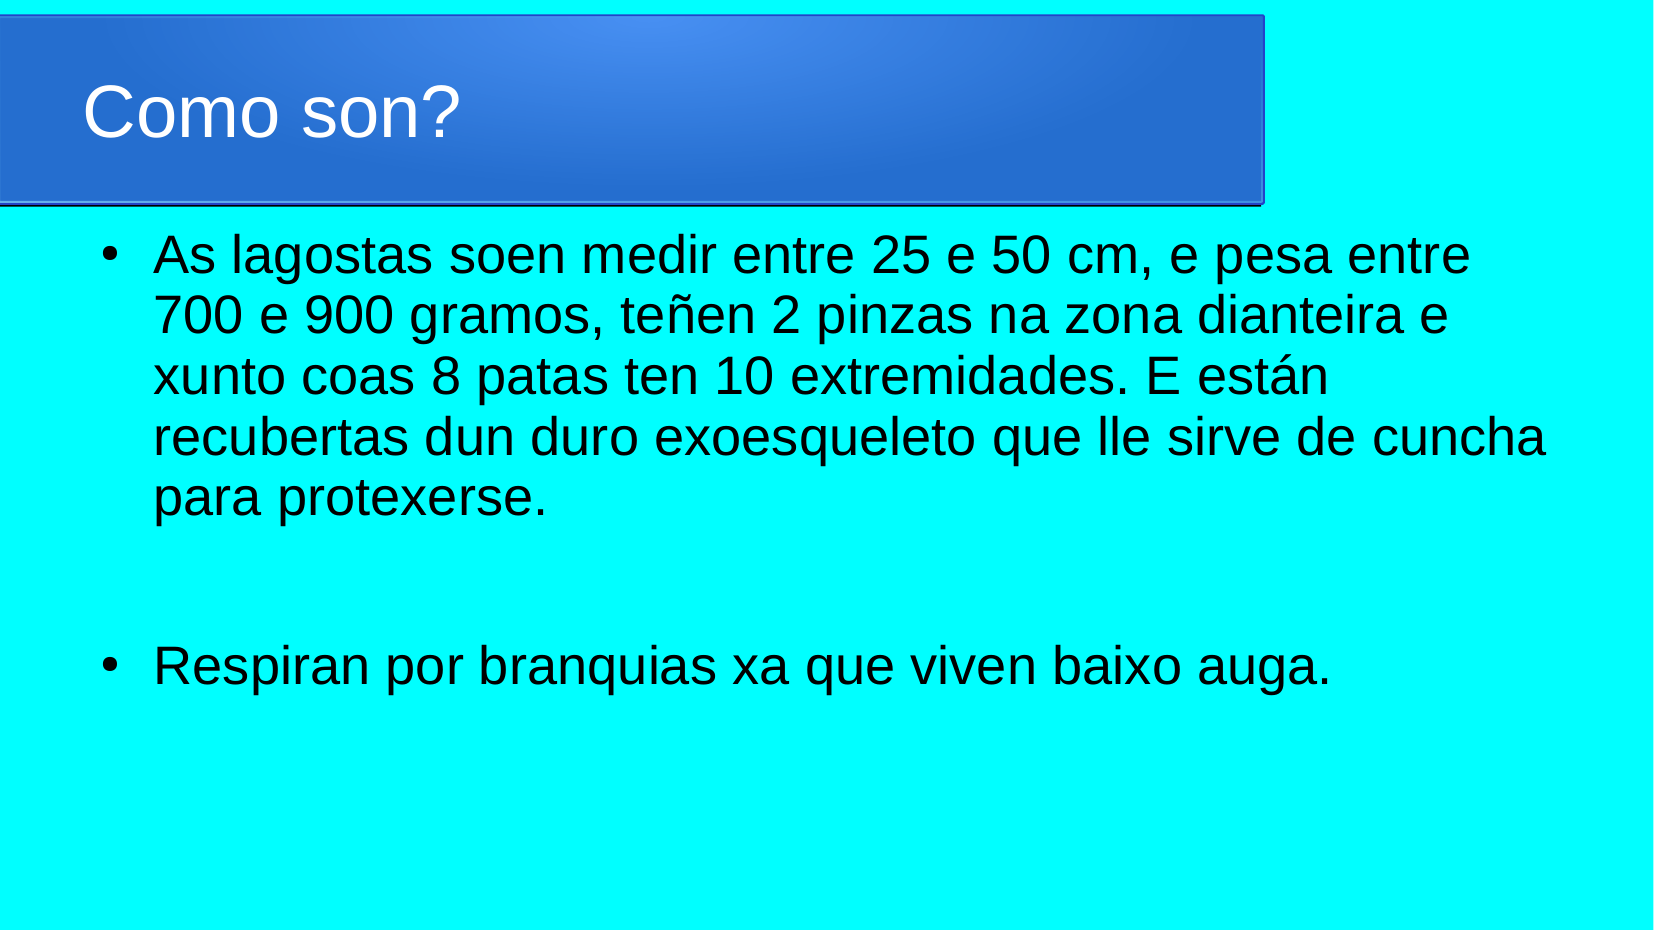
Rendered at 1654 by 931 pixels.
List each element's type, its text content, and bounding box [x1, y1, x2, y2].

list As lagostas soen medir entre 25 e 50 cm, e pesa entre 700 e 900 gramos, teñen 2 pinzas na zona dianteira e xunto coas 8 patas ten 10 extremidades. E están recubertas dun duro exoesqueleto que lle sirve de cuncha para protexerse. Respiran por branquias xa que viven baixo auga. [82, 224, 1571, 764]
title Como son? [82, 35, 1235, 189]
